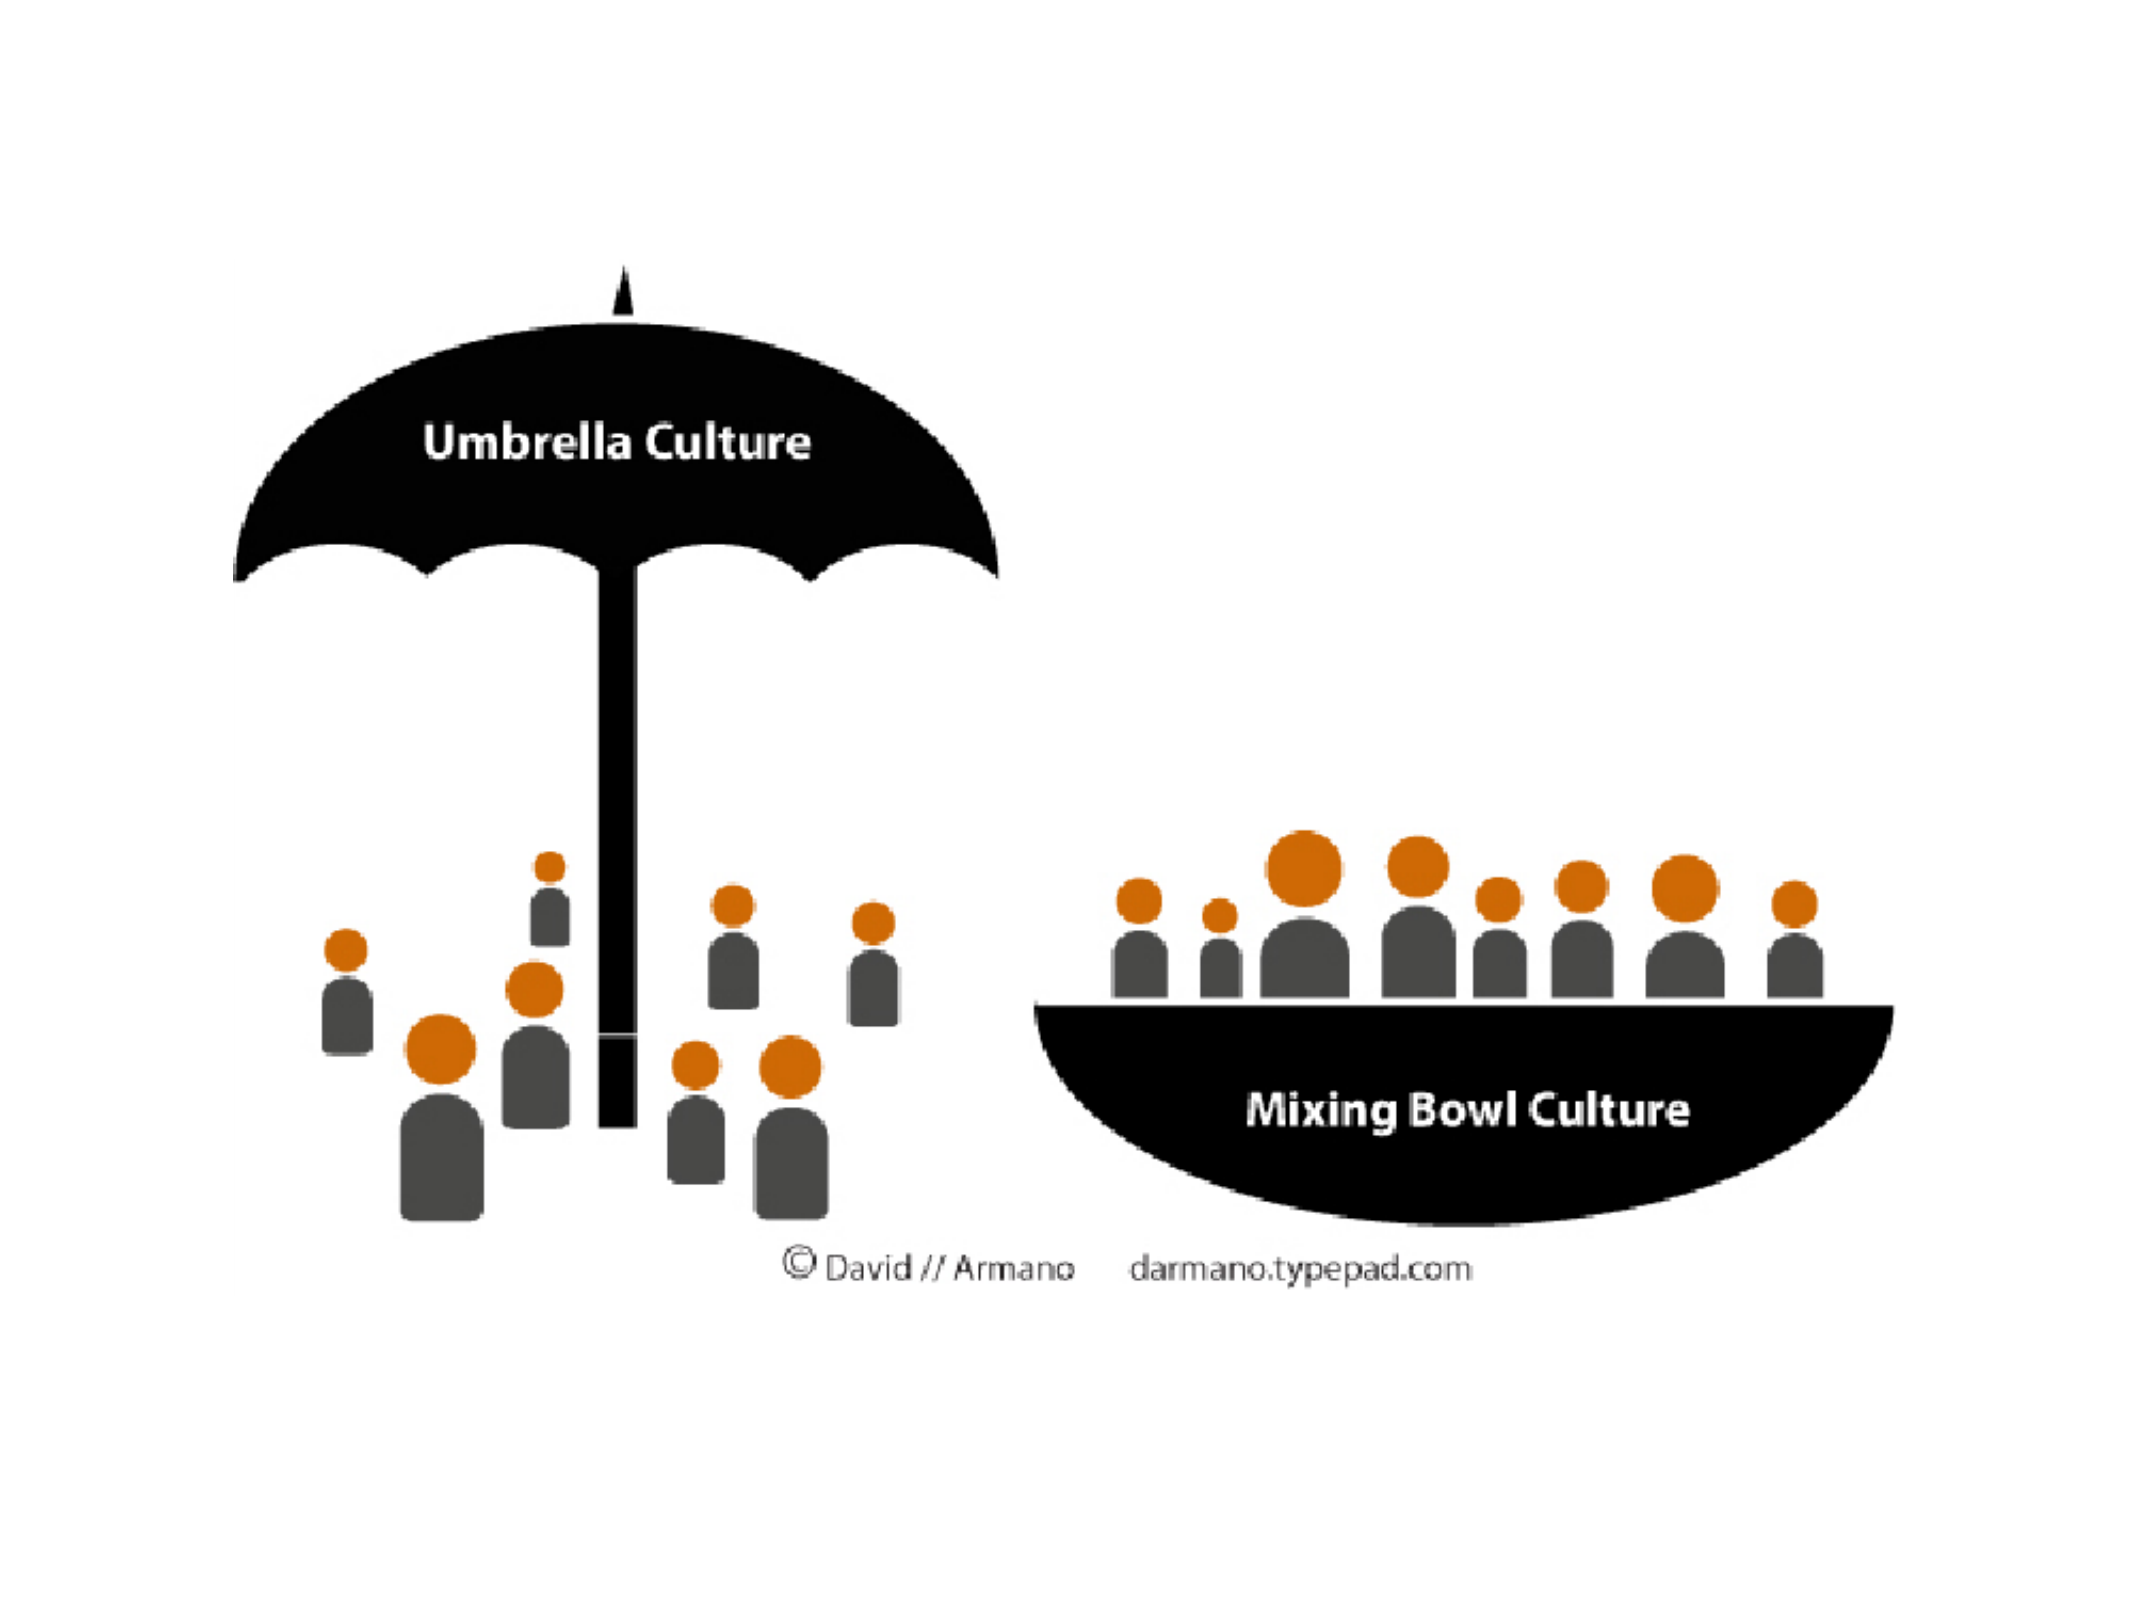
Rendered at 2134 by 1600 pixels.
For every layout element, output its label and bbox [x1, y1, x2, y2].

picture [233, 259, 1900, 1296]
